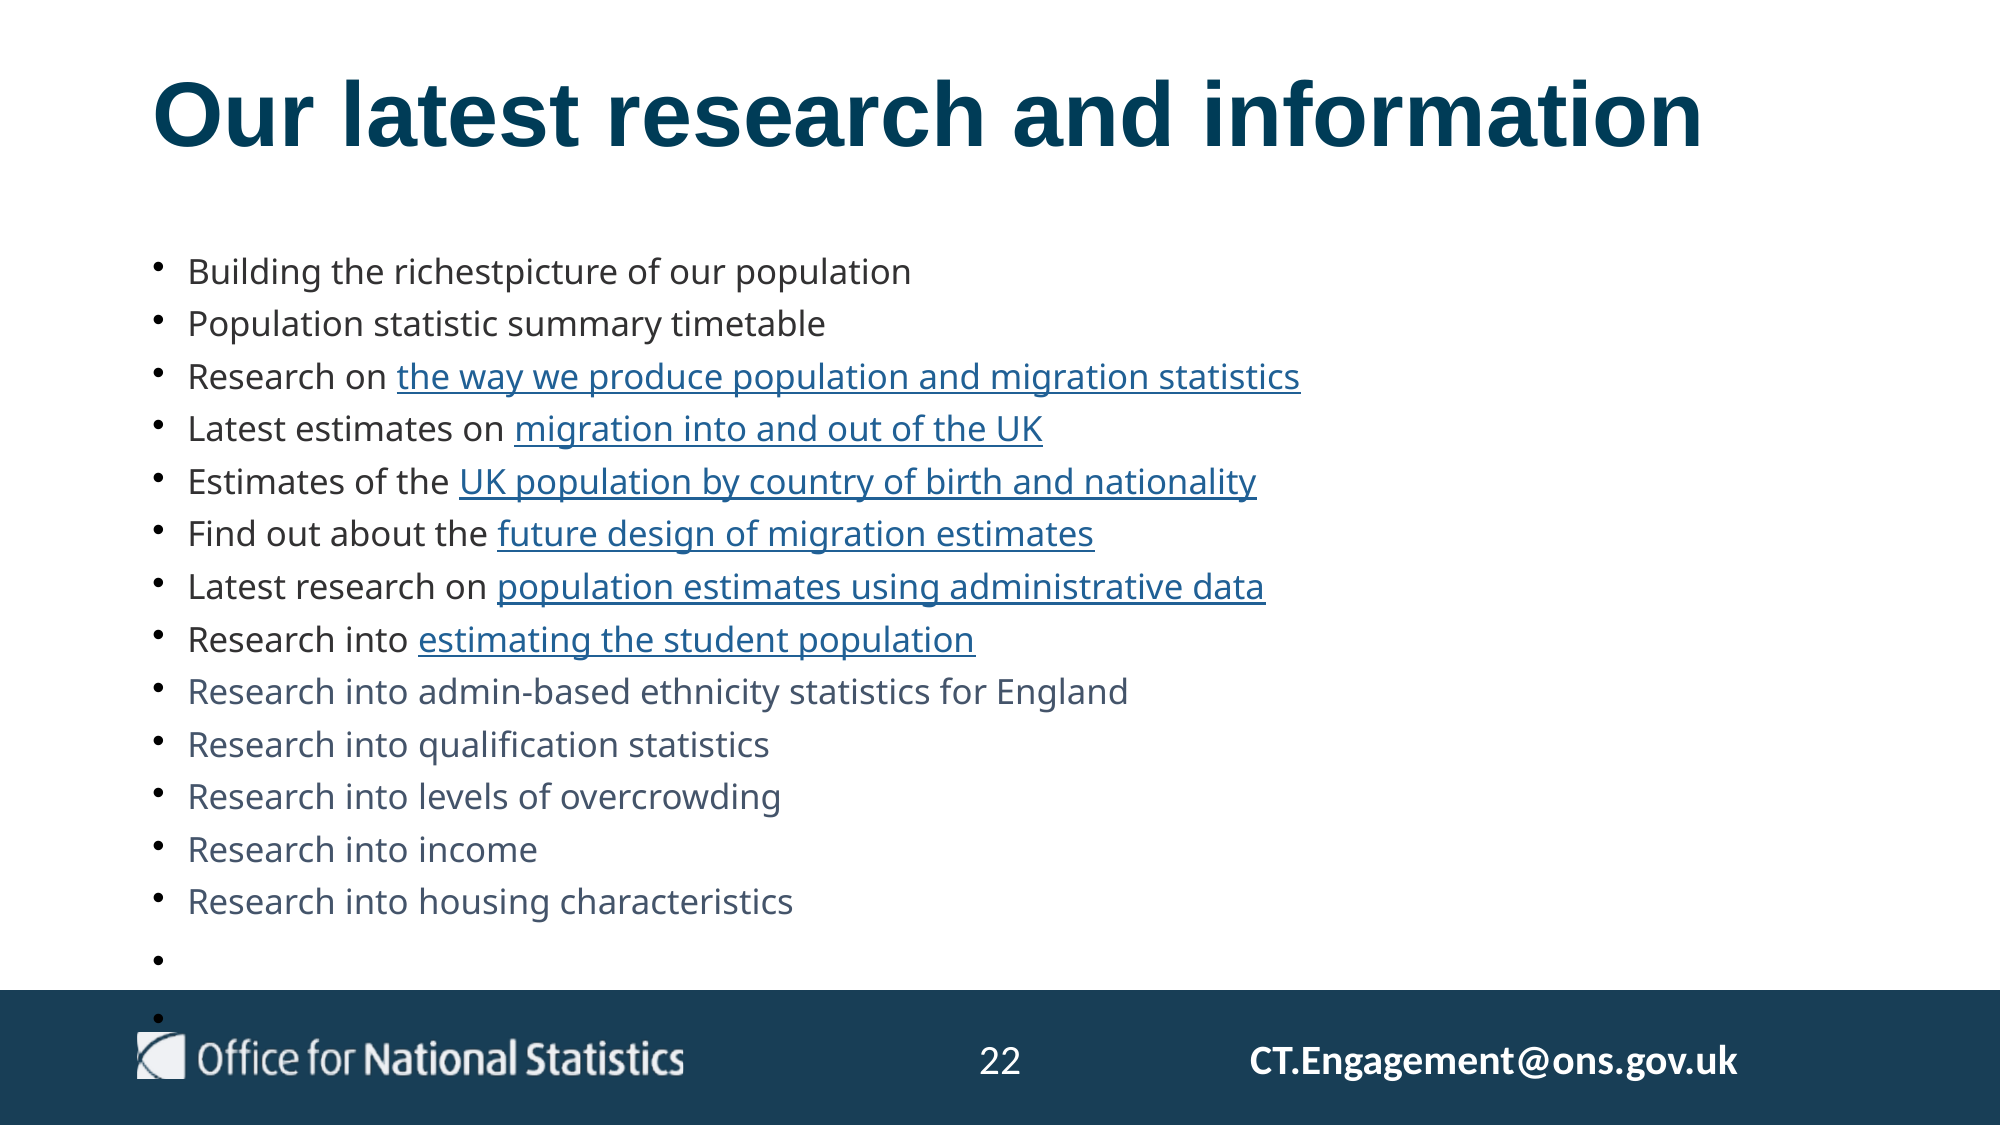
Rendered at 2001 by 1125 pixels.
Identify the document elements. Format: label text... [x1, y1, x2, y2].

text_box CT.Engagement@ons.gov.uk [1235, 1025, 1866, 1086]
title Our latest research and information [137, 58, 1863, 174]
list Building the richest picture of our population Population statistic summary timetable Research on the way we produce population and migration statistics Latest estimates on migration into and out of the UK Estimates of the UK population by country of birth and nationality Find out about the future design of migration estimates Latest research on population estimates using administrative data Research into estimating the student population Research into admin-based ethnicity statistics for England Research into qualification statistics Research into levels of overcrowding Research into income Research into housing characteristics [137, 250, 1863, 936]
text_box 22 [764, 1025, 1235, 1086]
